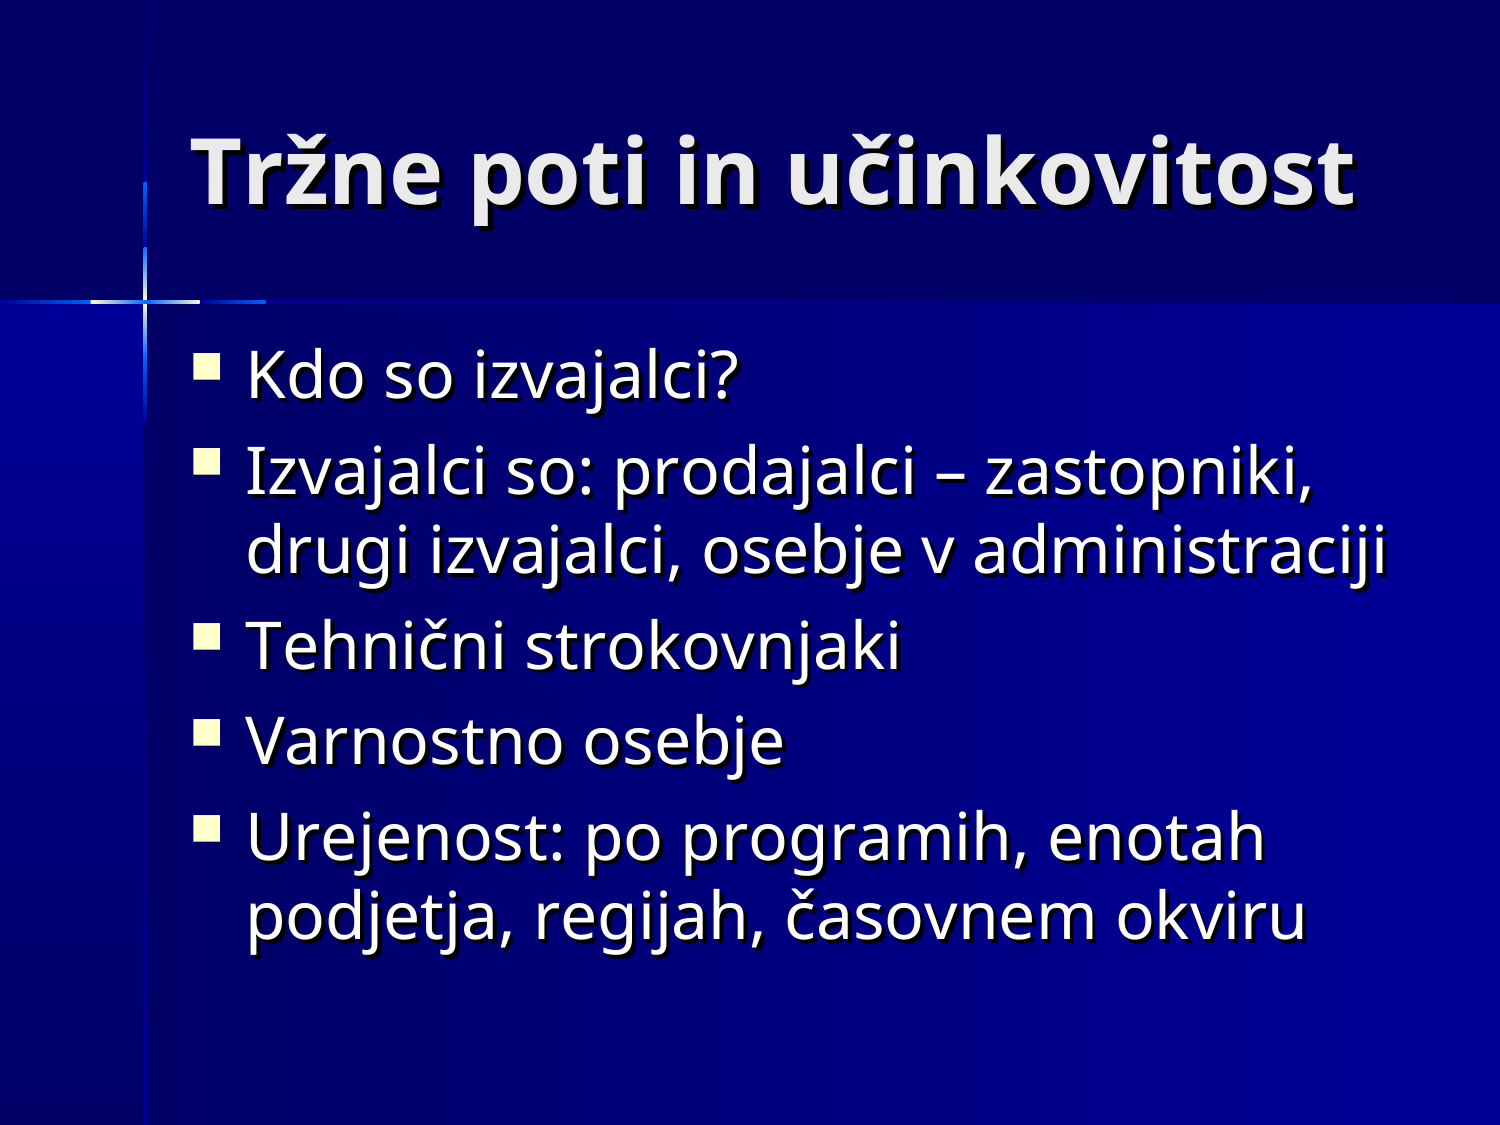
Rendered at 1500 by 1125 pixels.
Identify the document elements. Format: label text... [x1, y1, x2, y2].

list Kdo so izvajalci? Izvajalci so: prodajalci – zastopniki, drugi izvajalci, osebje v administraciji Tehnični strokovnjaki Varnostno osebje Urejenost: po programih, enotah podjetja, regijah, časovnem okviru [174, 324, 1413, 1001]
title Tržne poti in učinkovitost [174, 49, 1413, 285]
